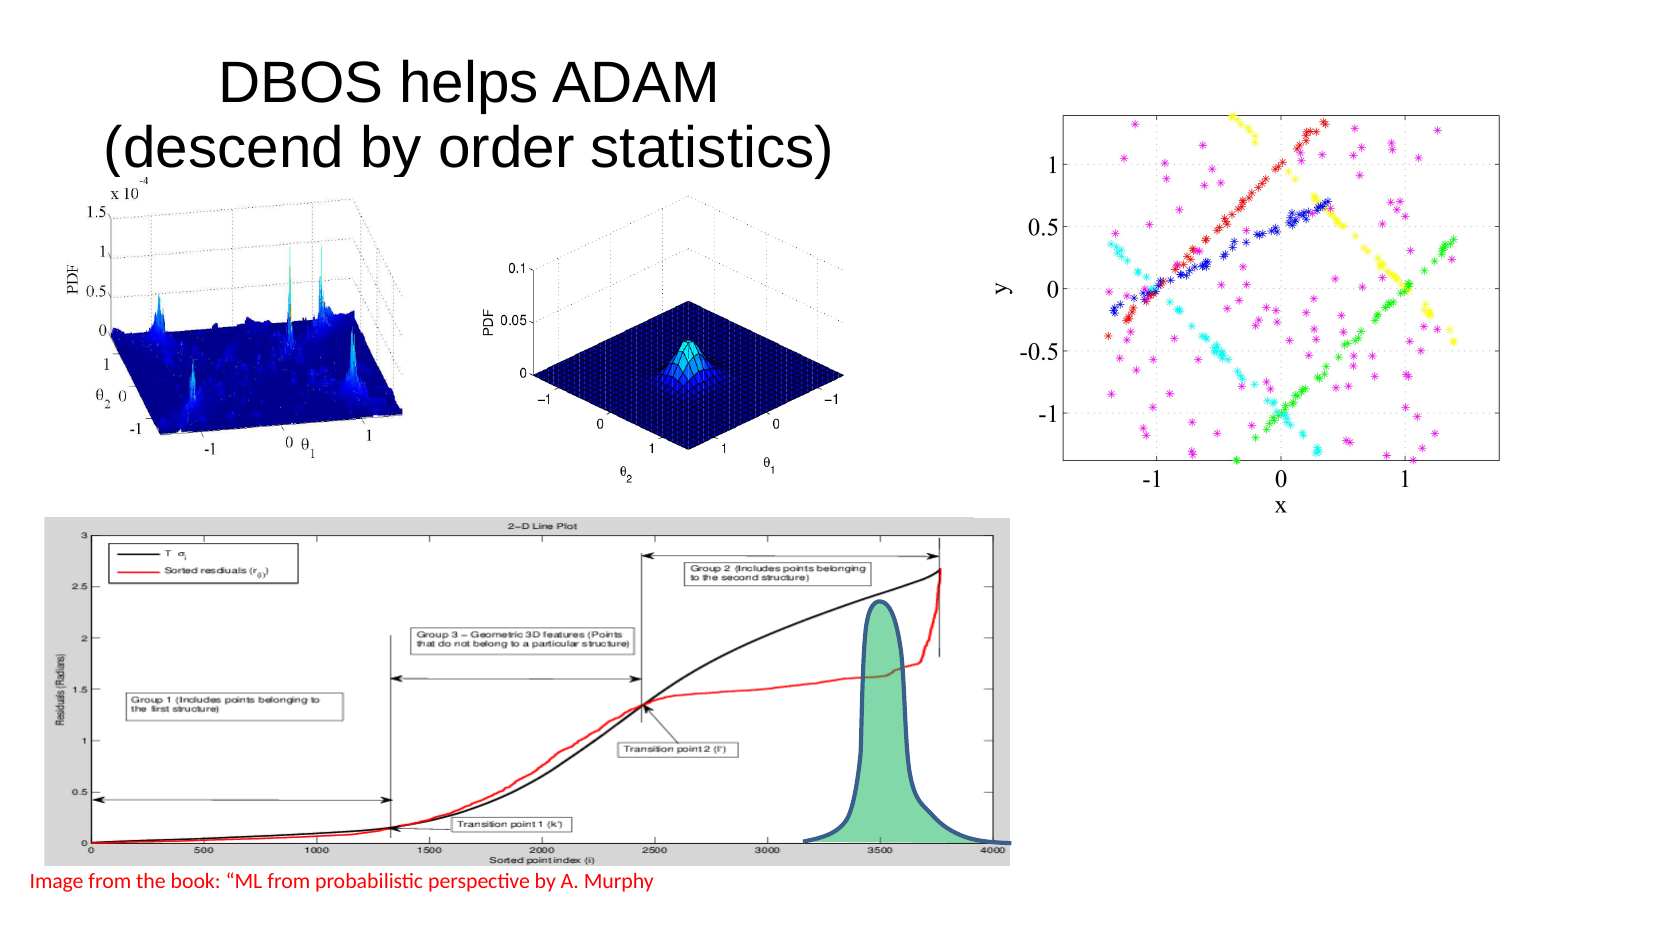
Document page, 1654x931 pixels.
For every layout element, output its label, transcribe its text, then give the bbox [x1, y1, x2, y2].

picture [59, 177, 410, 461]
title DBOS helps ADAM (descend by order statistics) [82, 17, 857, 213]
text_box Image from the book: “ML from probabilistic perspective by A. Murphy [14, 859, 842, 901]
picture [472, 188, 857, 487]
picture [44, 83, 1565, 866]
text_box [802, 601, 1012, 844]
